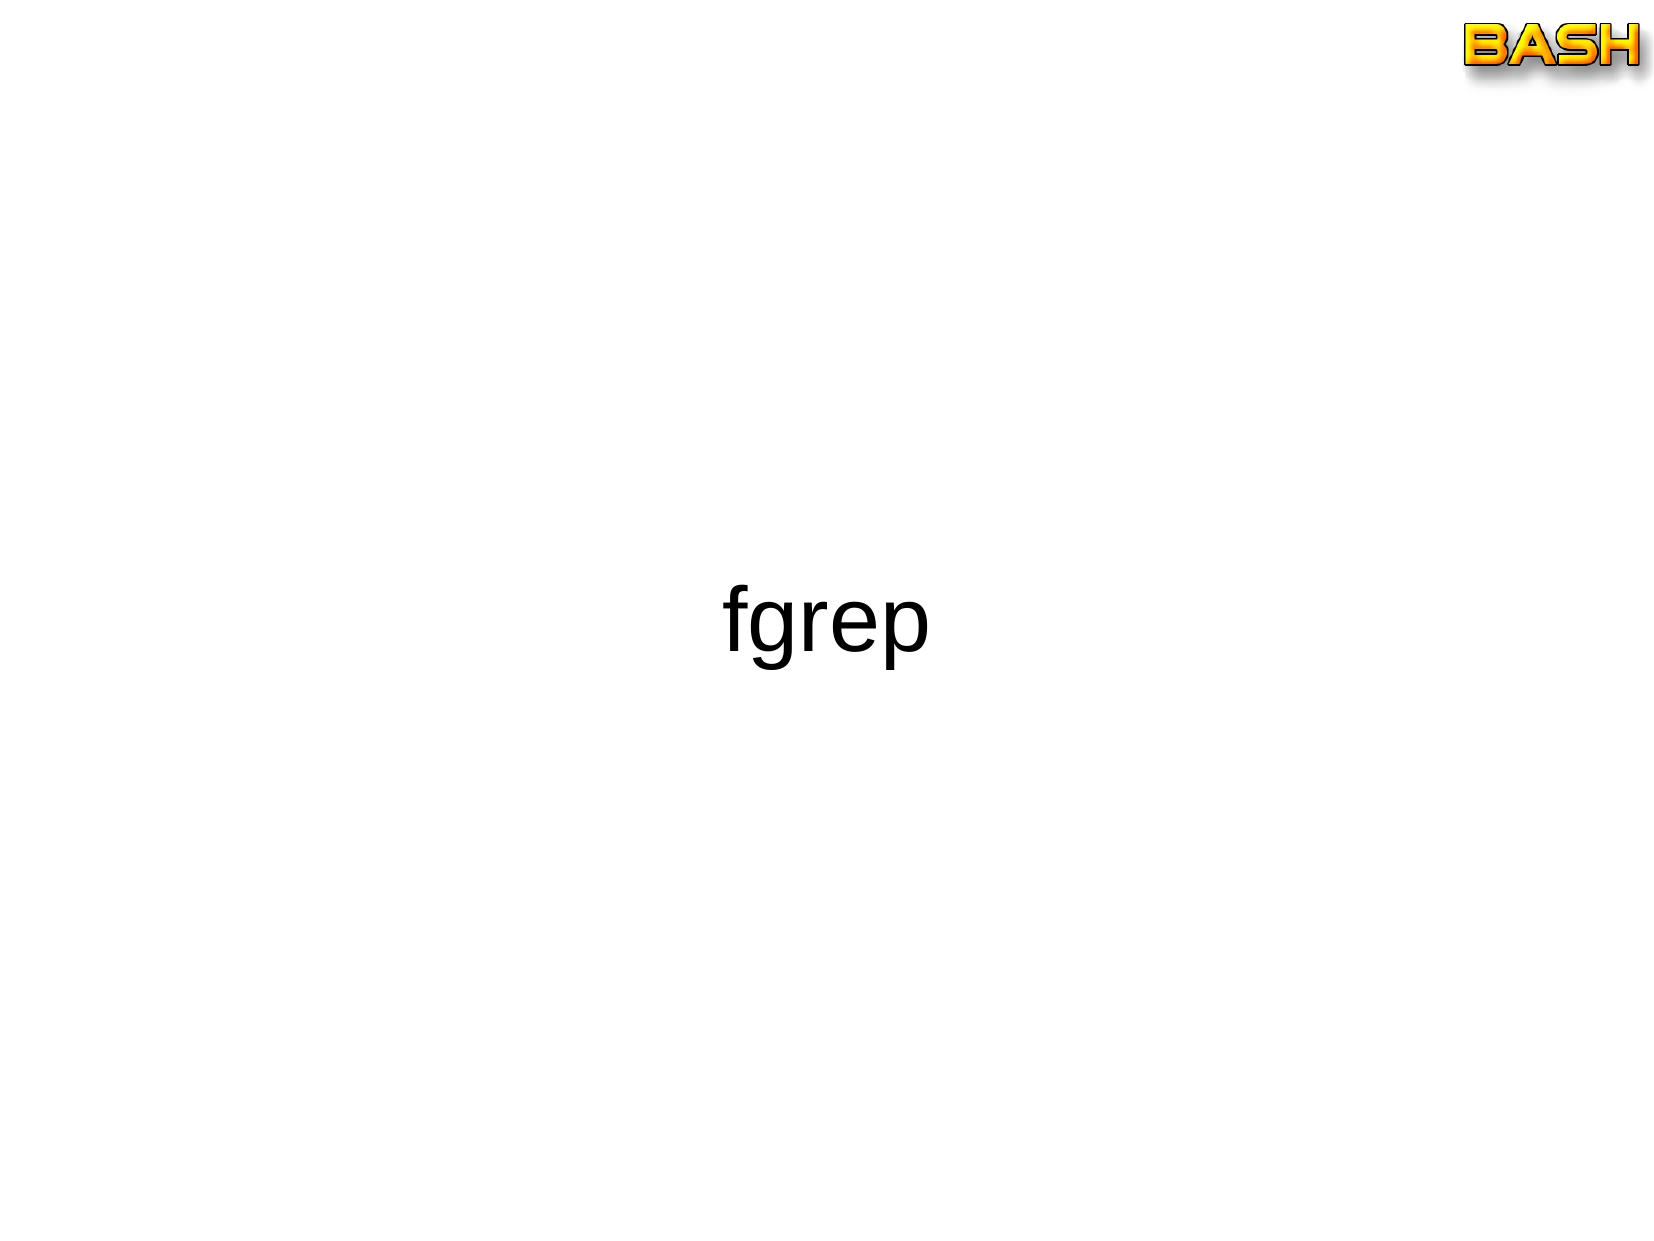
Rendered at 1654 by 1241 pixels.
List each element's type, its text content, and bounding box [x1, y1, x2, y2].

picture [1450, 0, 1654, 96]
title fgrep [82, 523, 1571, 717]
